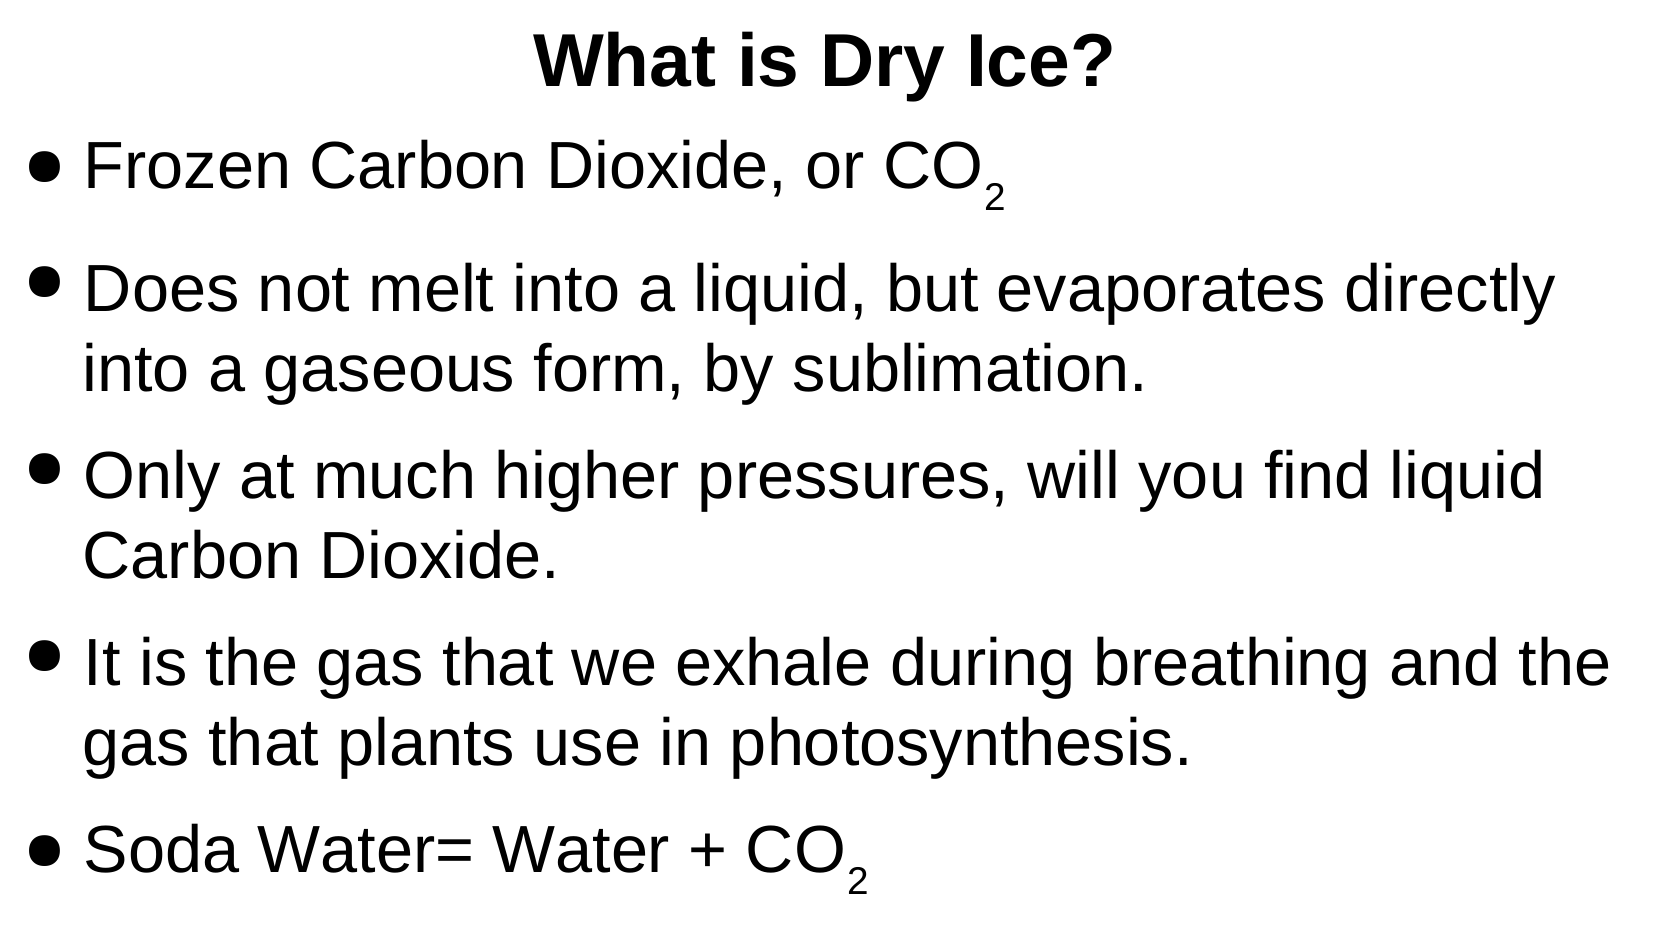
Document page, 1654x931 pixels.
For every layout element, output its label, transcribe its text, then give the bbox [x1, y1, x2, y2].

title What is Dry Ice? [0, 5, 1654, 107]
text_box Frozen Carbon Dioxide, or CO2 Does not melt into a liquid, but evaporates directly into a gaseous form, by sublimation. Only at much higher pressures, will you find liquid Carbon Dioxide. It is the gas that we exhale during breathing and the gas that plants use in photosynthesis. Soda Water= Water + CO2 [7, 114, 1654, 910]
